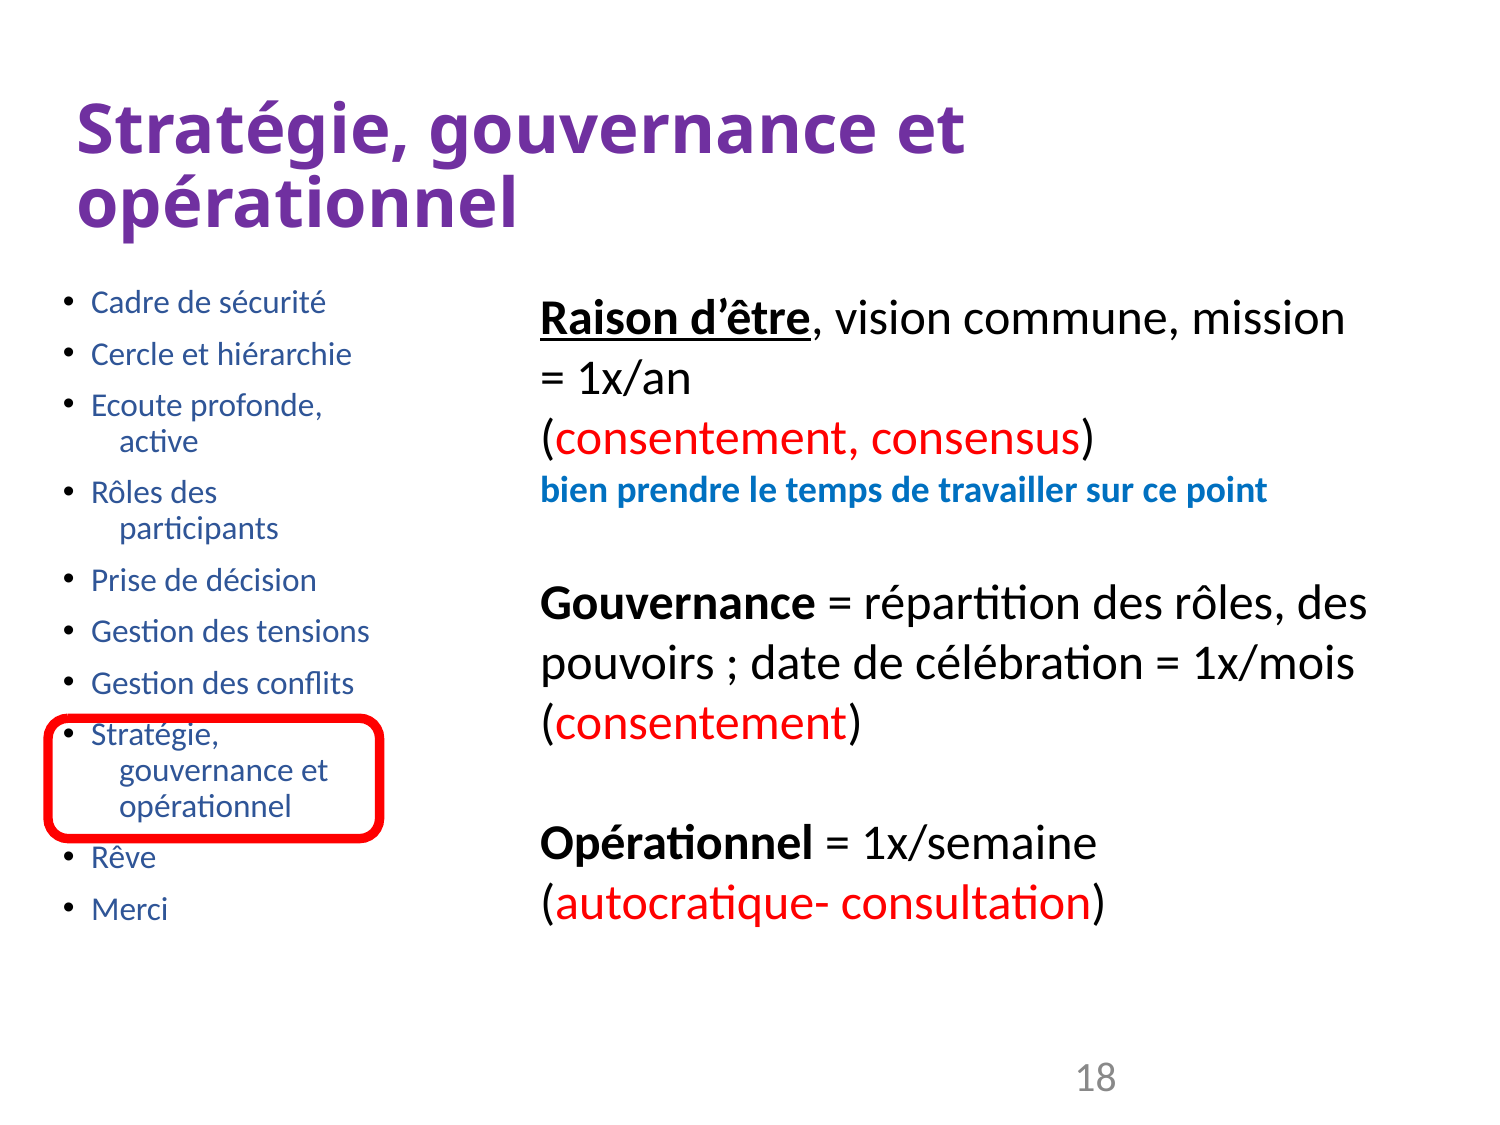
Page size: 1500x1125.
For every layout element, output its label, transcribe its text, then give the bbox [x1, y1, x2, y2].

title Stratégie, gouvernance et opérationnel [61, 59, 1397, 278]
text_box Raison d’être, vision commune, mission = 1x/an (consentement, consensus) bien prendre le temps de travailler sur ce point Gouvernance = répartition des rôles, des pouvoirs ; date de célébration = 1x/mois (consentement) Opérationnel = 1x/semaine (autocratique- consultation) [525, 277, 1397, 990]
list Cadre de sécurité Cercle et hiérarchie Ecoute profonde, active Rôles des participants Prise de décision Gestion des tensions Gestion des conflits Stratégie, gouvernance et opérationnel Rêve Merci [53, 723, 374, 833]
text_box 18 [1059, 1042, 1397, 1103]
list Cadre de sécurité Cercle et hiérarchie Ecoute profonde, active Rôles des participants Prise de décision Gestion des tensions Gestion des conflits Stratégie, gouvernance et opérationnel Rêve Merci [48, 277, 400, 992]
